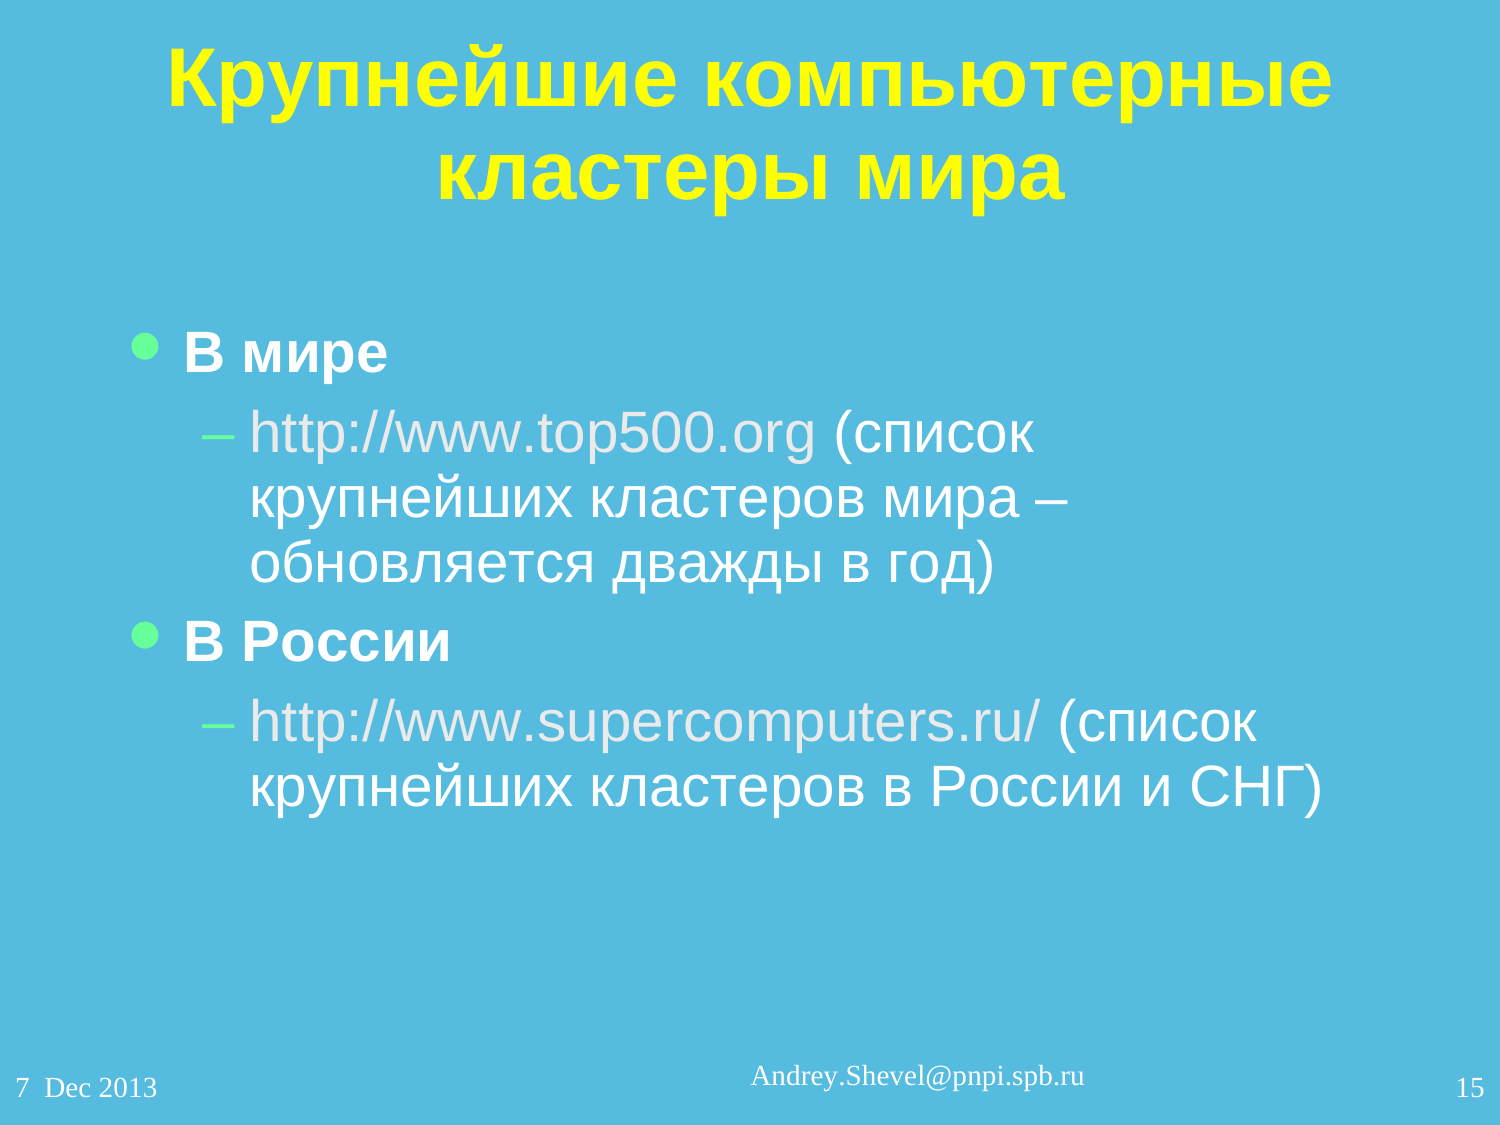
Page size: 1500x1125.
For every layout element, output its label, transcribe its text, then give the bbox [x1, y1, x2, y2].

list В мире http://www.top500.org (список крупнейших кластеров мира – обновляется дважды в год) В России http://www.supercomputers.ru/ (список крупнейших кластеров в России и СНГ) [112, 312, 1388, 988]
title Крупнейшие компьютерные кластеры мира [112, 23, 1388, 225]
